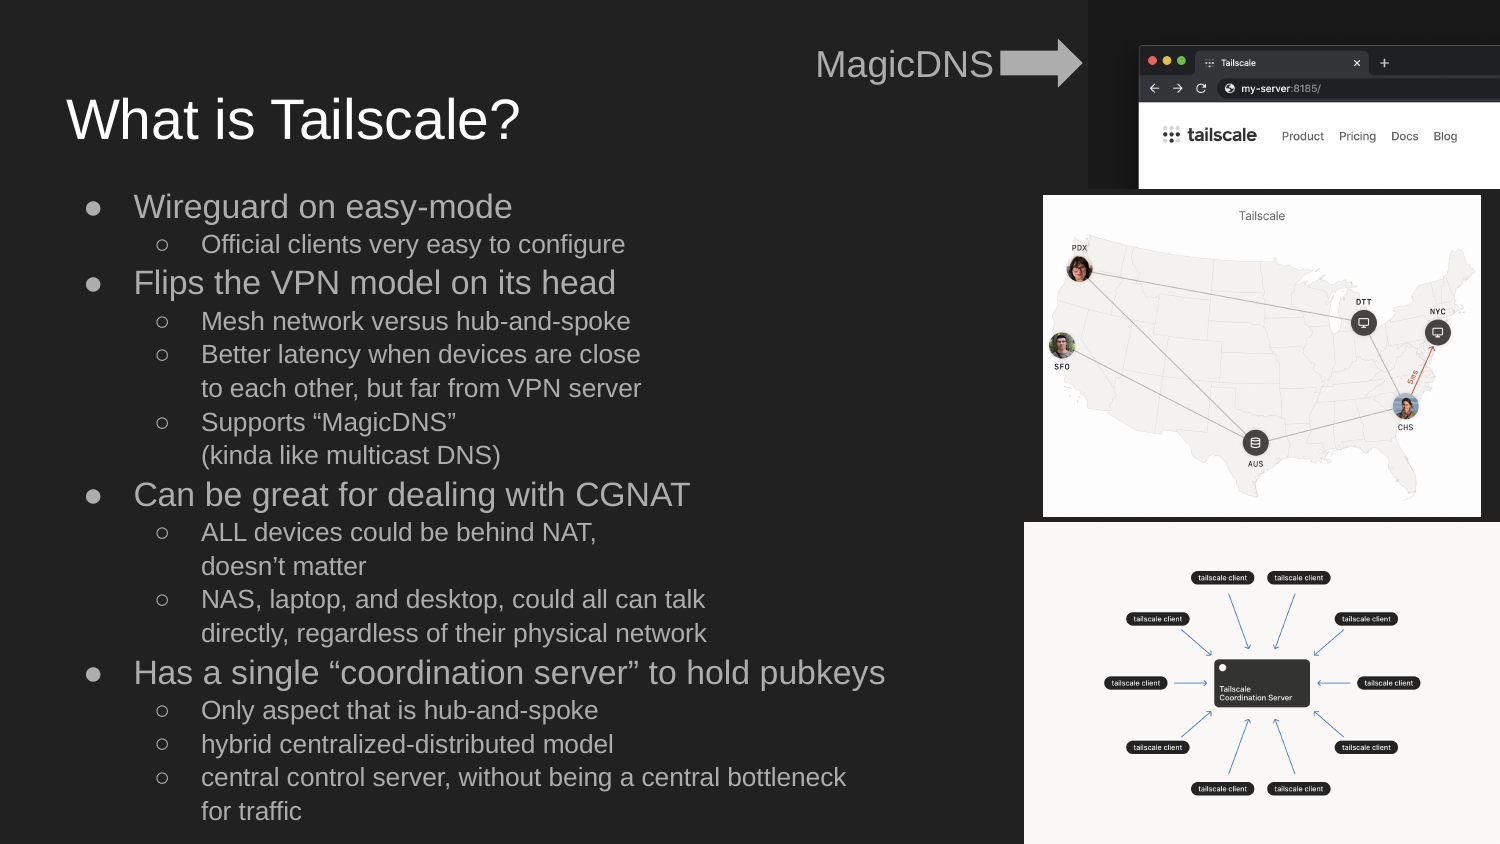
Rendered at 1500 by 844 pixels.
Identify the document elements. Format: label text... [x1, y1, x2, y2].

picture [1043, 195, 1481, 517]
picture [1088, 0, 1500, 189]
list Wireguard on easy-mode Official clients very easy to configure Flips the VPN model on its head Mesh network versus hub-and-spoke Better latency when devices are close to each other, but far from VPN server Supports “MagicDNS” (kinda like multicast DNS) Can be great for dealing with CGNAT ALL devices could be behind NAT, doesn’t matter NAS, laptop, and desktop, could all can talk directly, regardless of their physical network Has a single “coordination server” to hold pubkeys Only aspect that is hub-and-spoke hybrid centralized-distributed model central control server, without being a central bottleneck for traffic [51, 166, 1449, 844]
picture [1024, 522, 1500, 844]
title What is Tailscale? [51, 72, 1088, 166]
text_box [1000, 38, 1083, 88]
text_box MagicDNS [800, 25, 1014, 101]
